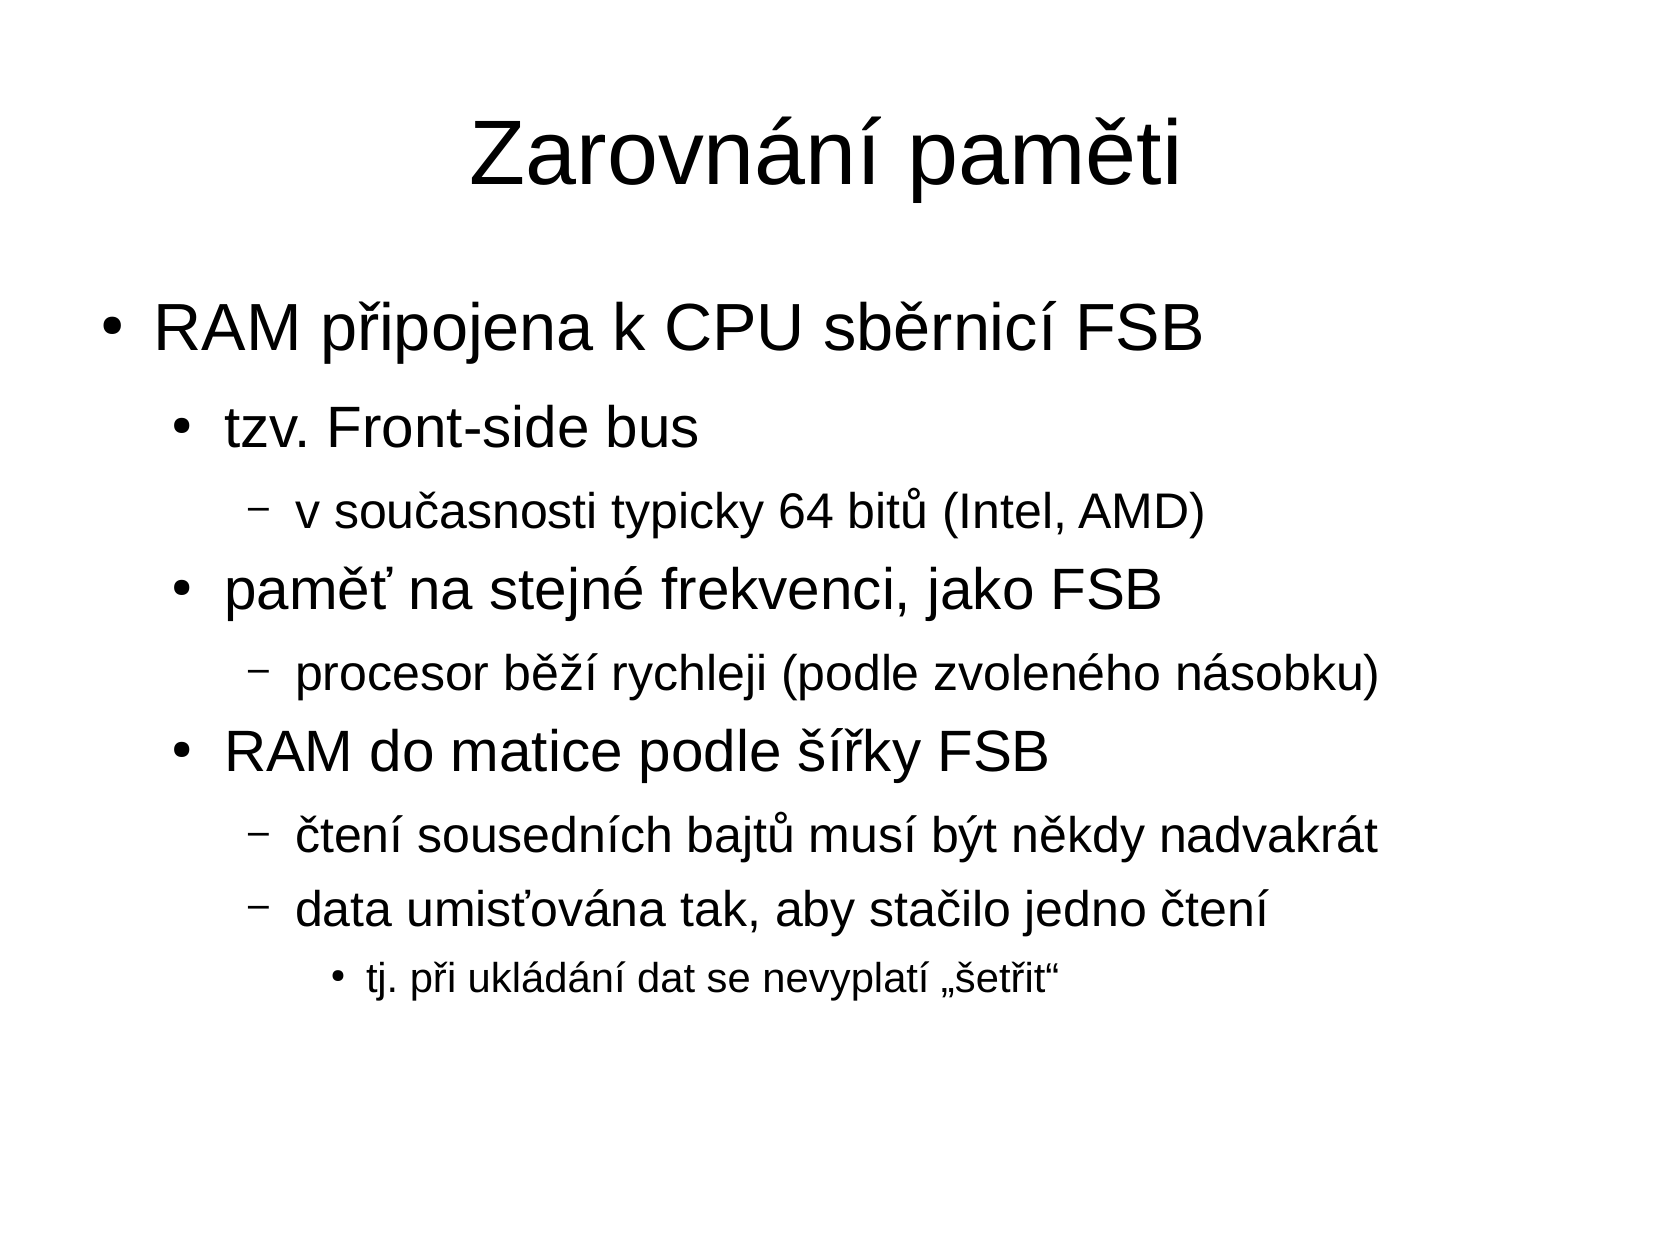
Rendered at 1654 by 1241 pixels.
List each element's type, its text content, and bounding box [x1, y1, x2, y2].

list RAM připojena k CPU sběrnicí FSB tzv. Front-side bus v současnosti typicky 64 bitů (Intel, AMD) paměť na stejné frekvenci, jako FSB procesor běží rychleji (podle zvoleného násobku) RAM do matice podle šířky FSB čtení sousedních bajtů musí být někdy nadvakrát data umisťována tak, aby stačilo jedno čtení tj. při ukládání dat se nevyplatí „šetřit“ [82, 290, 1571, 1109]
title Zarovnání paměti [82, 49, 1571, 257]
